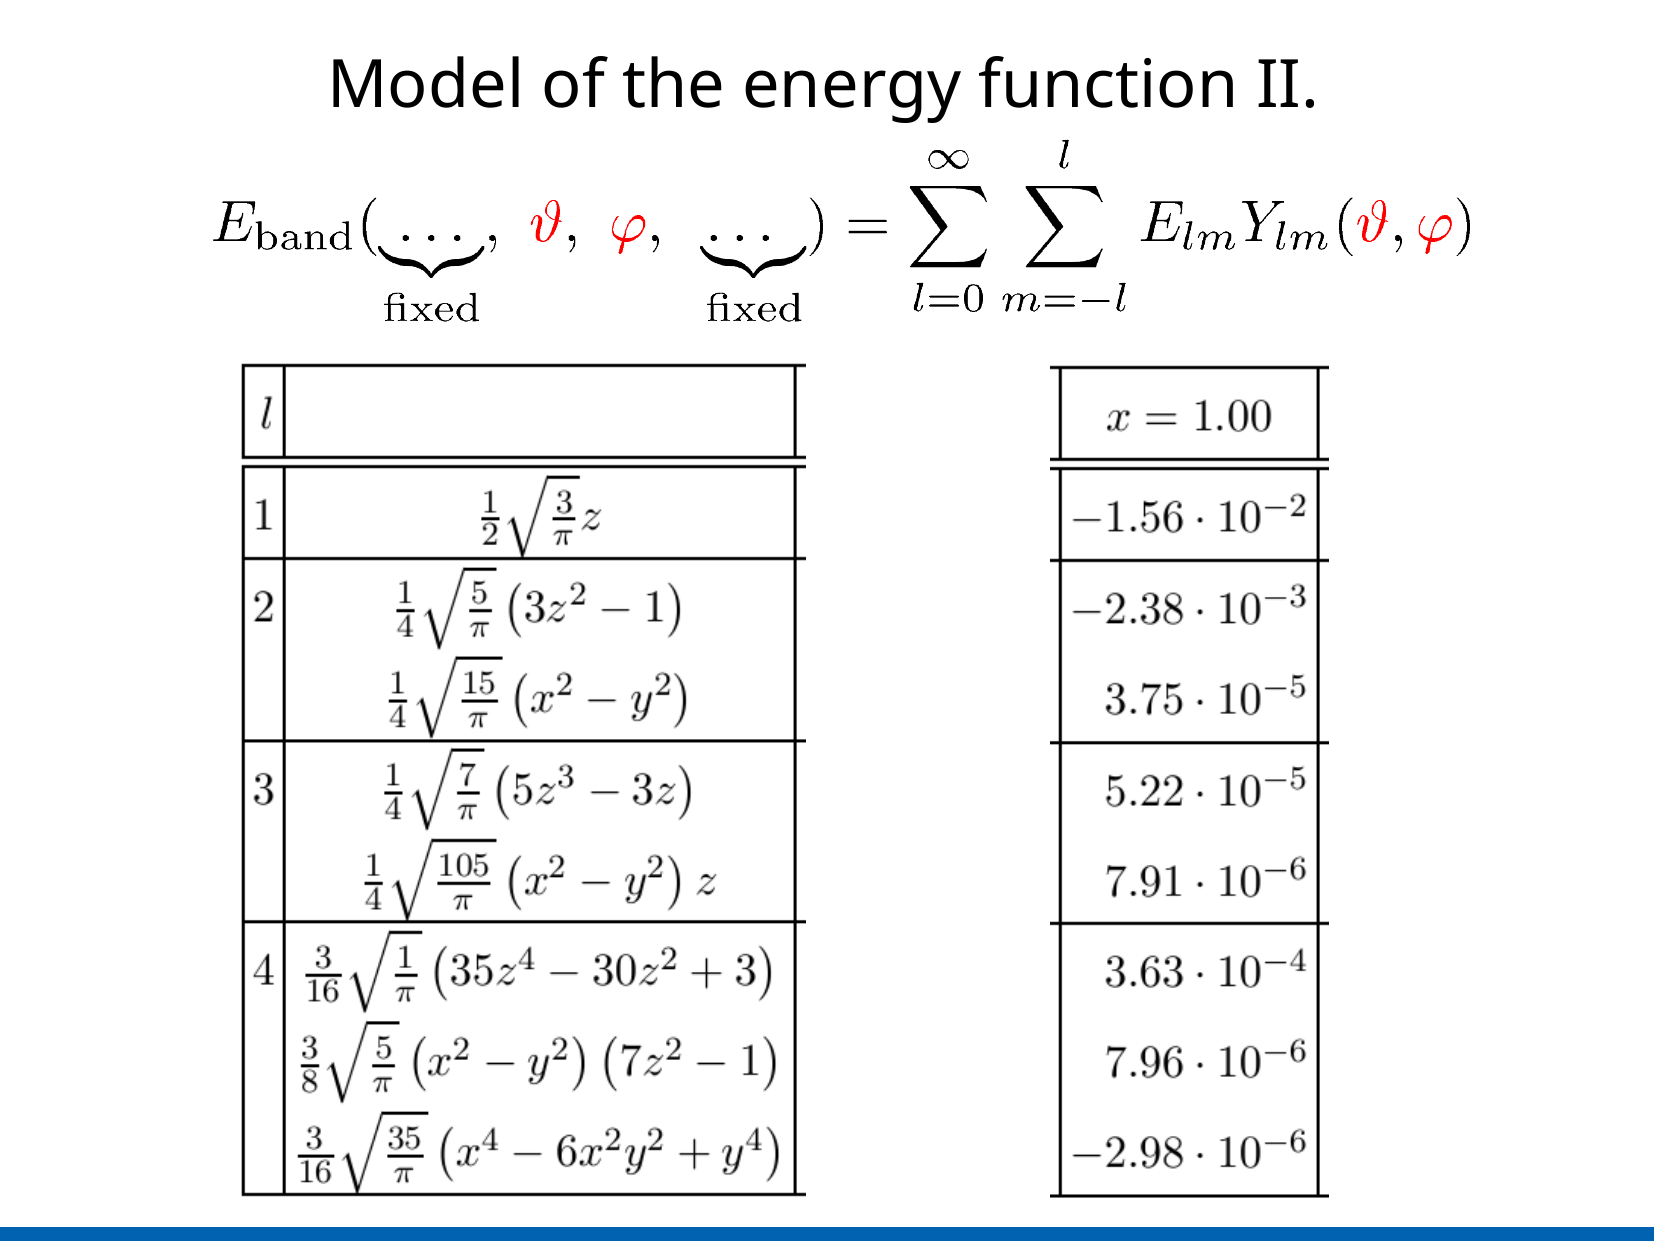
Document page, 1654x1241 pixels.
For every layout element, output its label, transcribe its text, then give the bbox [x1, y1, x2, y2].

picture [206, 132, 1484, 325]
title Model of the energy function II. [117, 34, 1531, 130]
picture [236, 355, 806, 1207]
picture [1050, 354, 1329, 1207]
